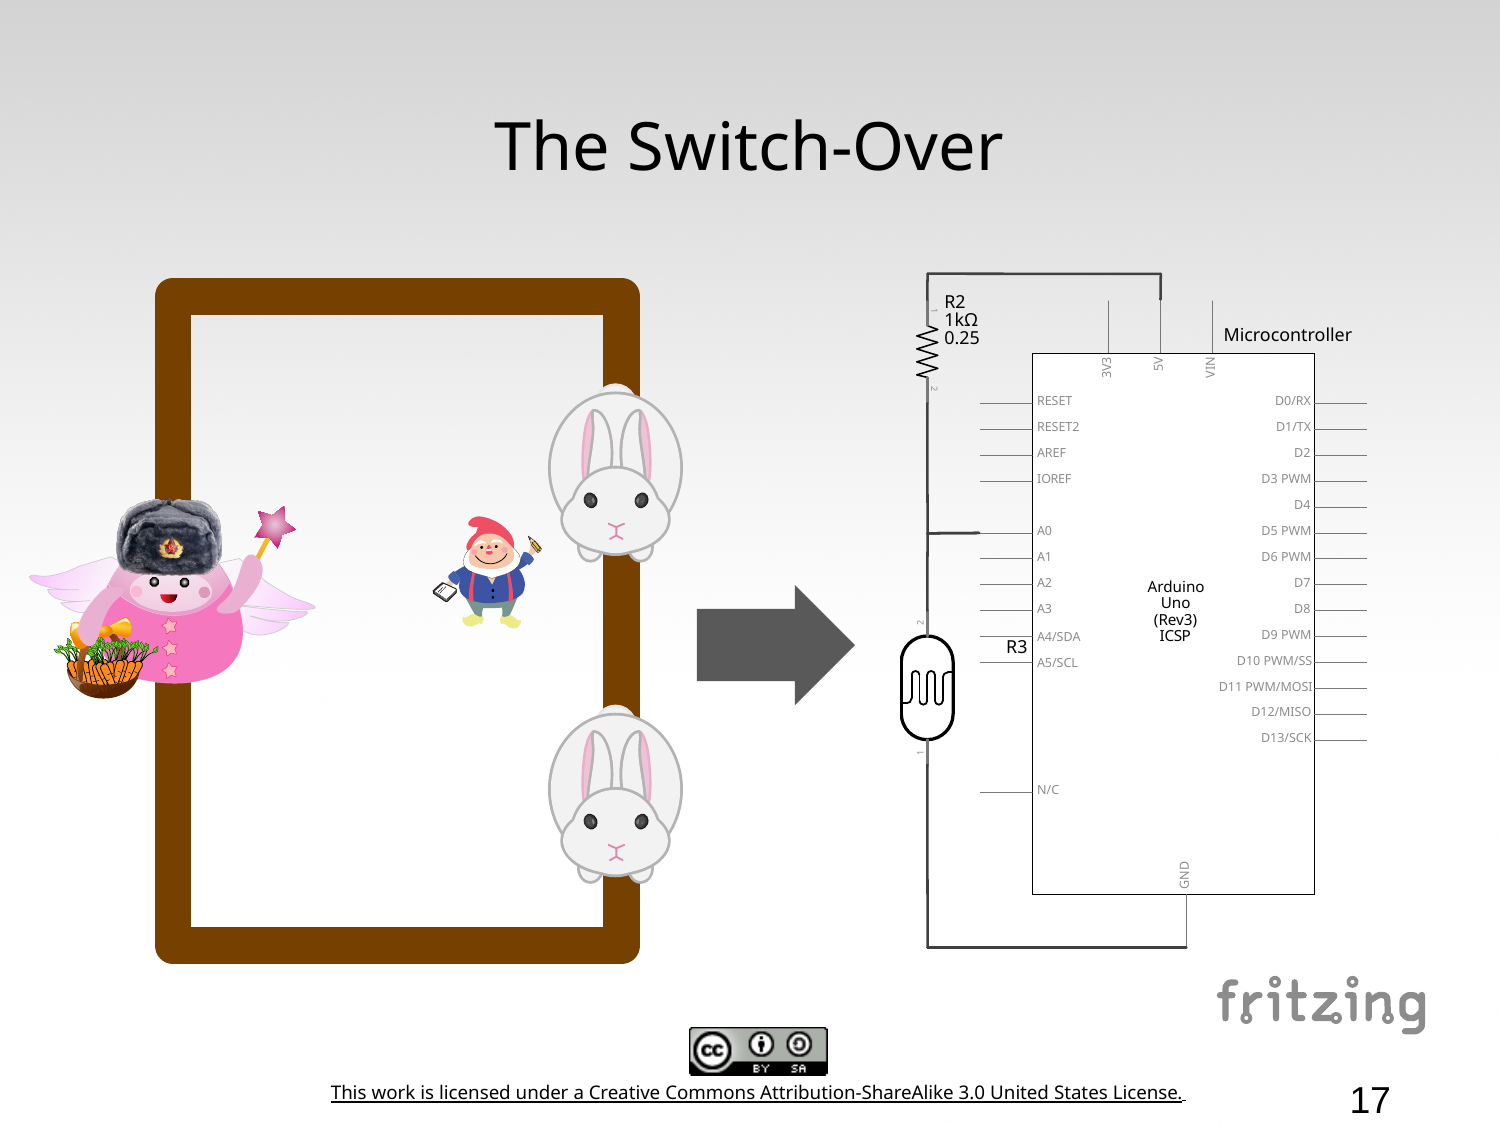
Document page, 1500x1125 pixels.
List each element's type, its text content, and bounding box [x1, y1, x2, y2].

title The Switch-Over [112, 49, 1388, 238]
text_box [696, 585, 856, 706]
picture [0, 0, 1500, 1125]
